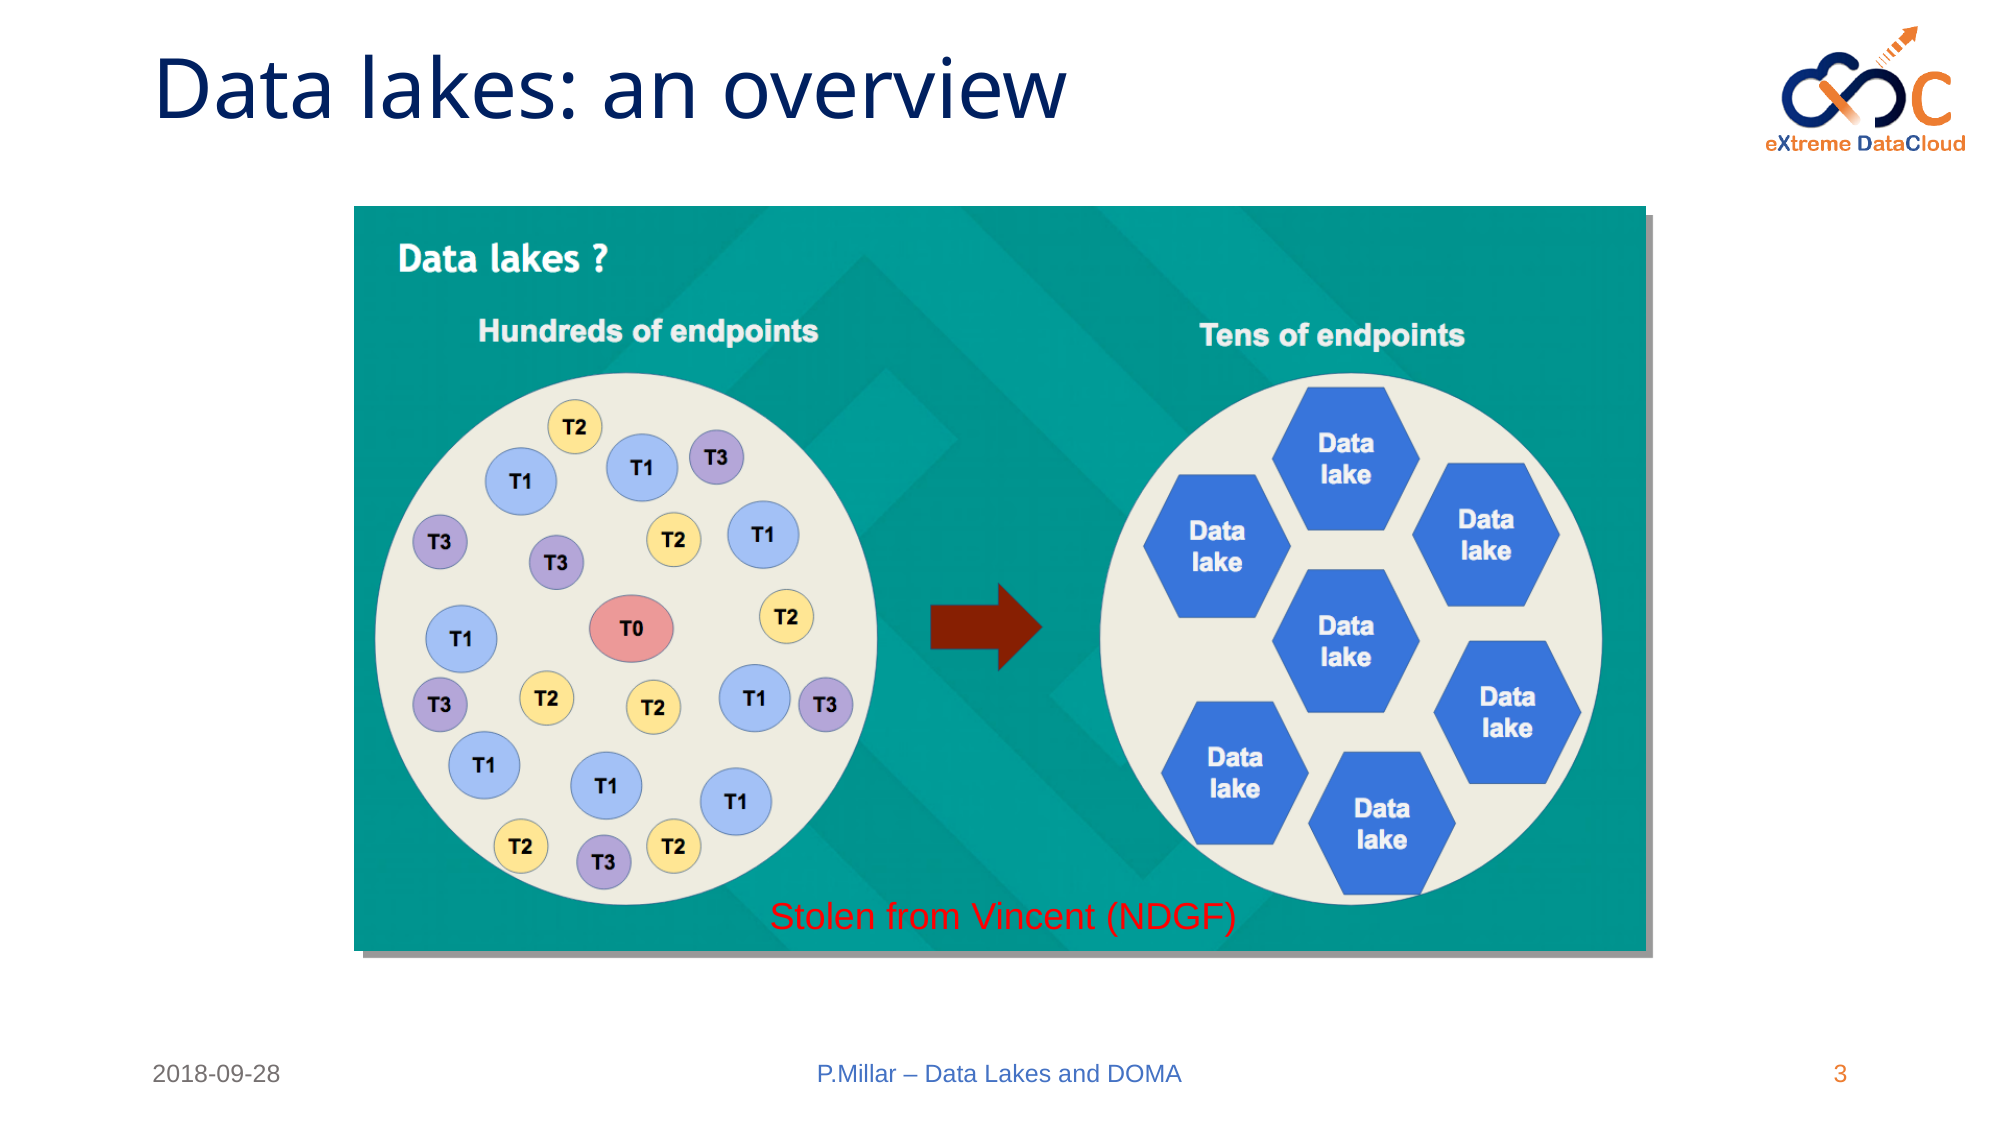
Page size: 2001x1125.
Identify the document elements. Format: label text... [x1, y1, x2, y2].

slide_number <number> [1412, 1042, 1863, 1103]
title Data lakes: an overview [137, 18, 1777, 152]
slide_number 2018-09-28 [137, 1042, 588, 1103]
picture [1740, 18, 1985, 170]
picture [354, 206, 1646, 951]
text_box Stolen from Vincent (NDGF) [754, 885, 1253, 945]
footer P.Millar – Data Lakes and DOMA [662, 1042, 1338, 1103]
